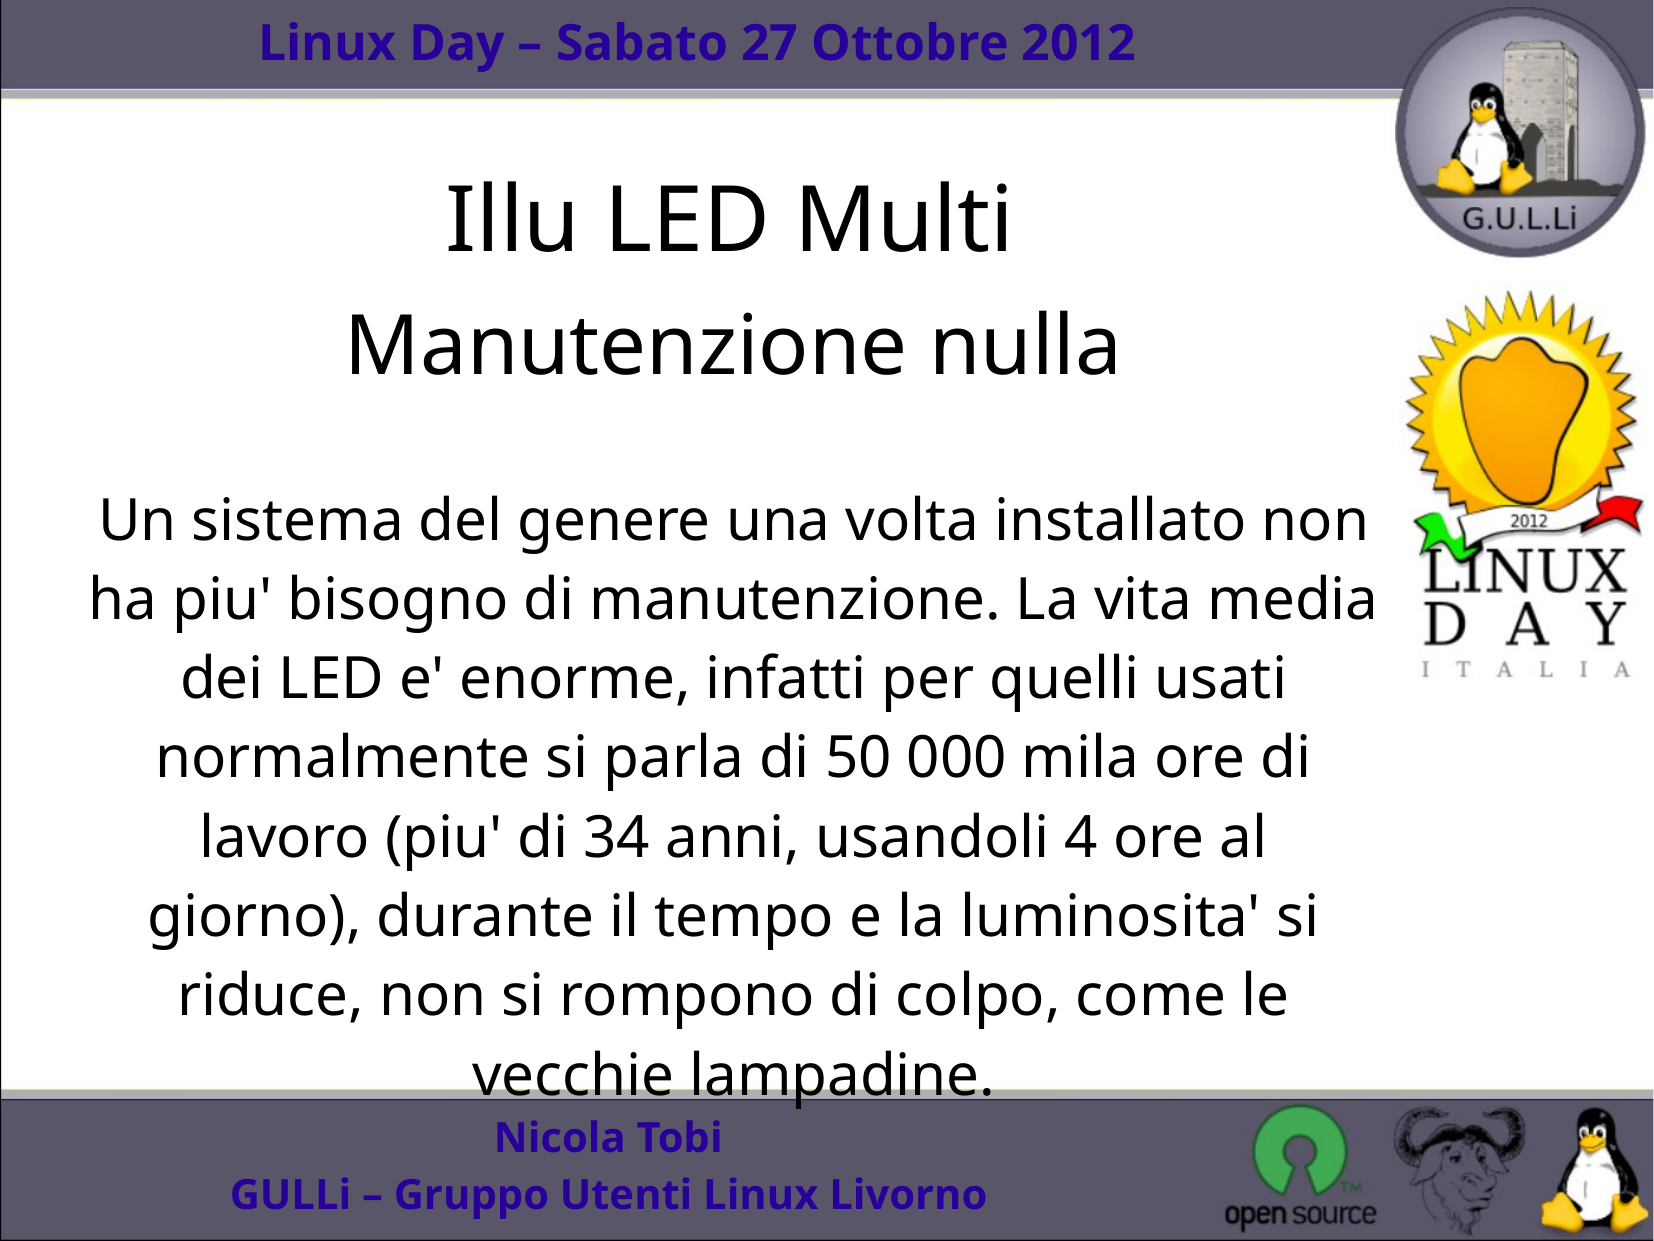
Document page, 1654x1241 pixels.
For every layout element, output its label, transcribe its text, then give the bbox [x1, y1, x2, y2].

picture [869, 1082, 886, 1091]
picture [0, 0, 1654, 1241]
subtitle Manutenzione nulla Un sistema del genere una volta installato non ha piu' bisogno di manutenzione. La vita media dei LED e' enorme, infatti per quelli usati normalmente si parla di 50 000 mila ore di lavoro (piu' di 34 anni, usandoli 4 ore al giorno), durante il tempo e la luminosita' si riduce, non si rompono di colpo, come le vecchie lampadine. [85, 315, 1382, 1082]
picture [712, 1082, 727, 1091]
picture [801, 1082, 818, 1091]
text_box Nicola Tobi GULLi – Gruppo Utenti Linux Livorno [0, 1100, 1218, 1241]
picture [484, 1082, 489, 1090]
picture [835, 1082, 850, 1091]
text_box Linux Day – Sabato 27 Ottobre 2012 [0, 0, 1395, 97]
title Illu LED Multi [82, 112, 1378, 320]
